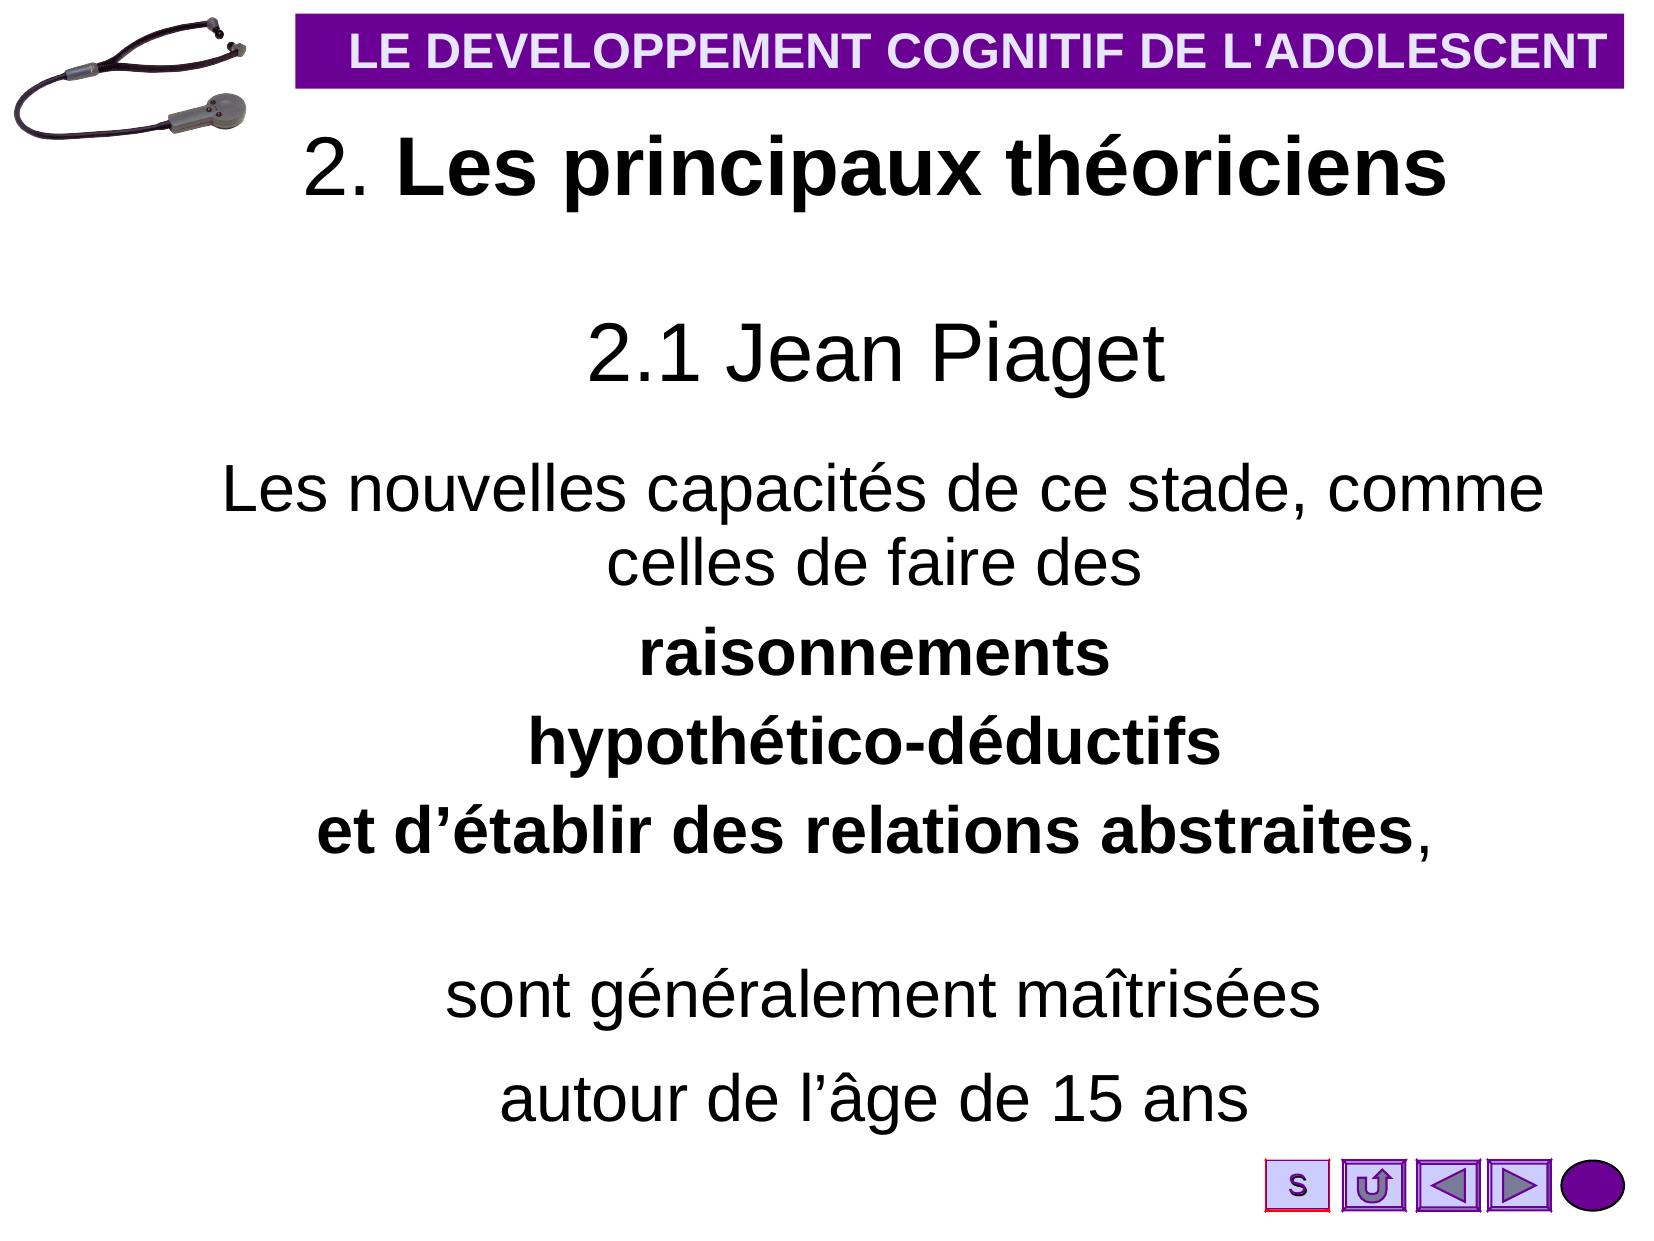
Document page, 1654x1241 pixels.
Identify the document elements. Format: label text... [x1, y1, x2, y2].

text_box LE DEVELOPPEMENT COGNITIF DE L'ADOLESCENT [295, 13, 1625, 89]
text_box 2. Les principaux théoriciens 2.1 Jean Piaget [287, 112, 1466, 407]
list Les nouvelles capacités de ce stade, comme celles de faire des raisonnements hypothético-déductifs et d’établir des relations abstraites, sont généralement maîtrisées autour de l’âge de 15 ans [88, 442, 1625, 1239]
picture [8, 8, 260, 153]
